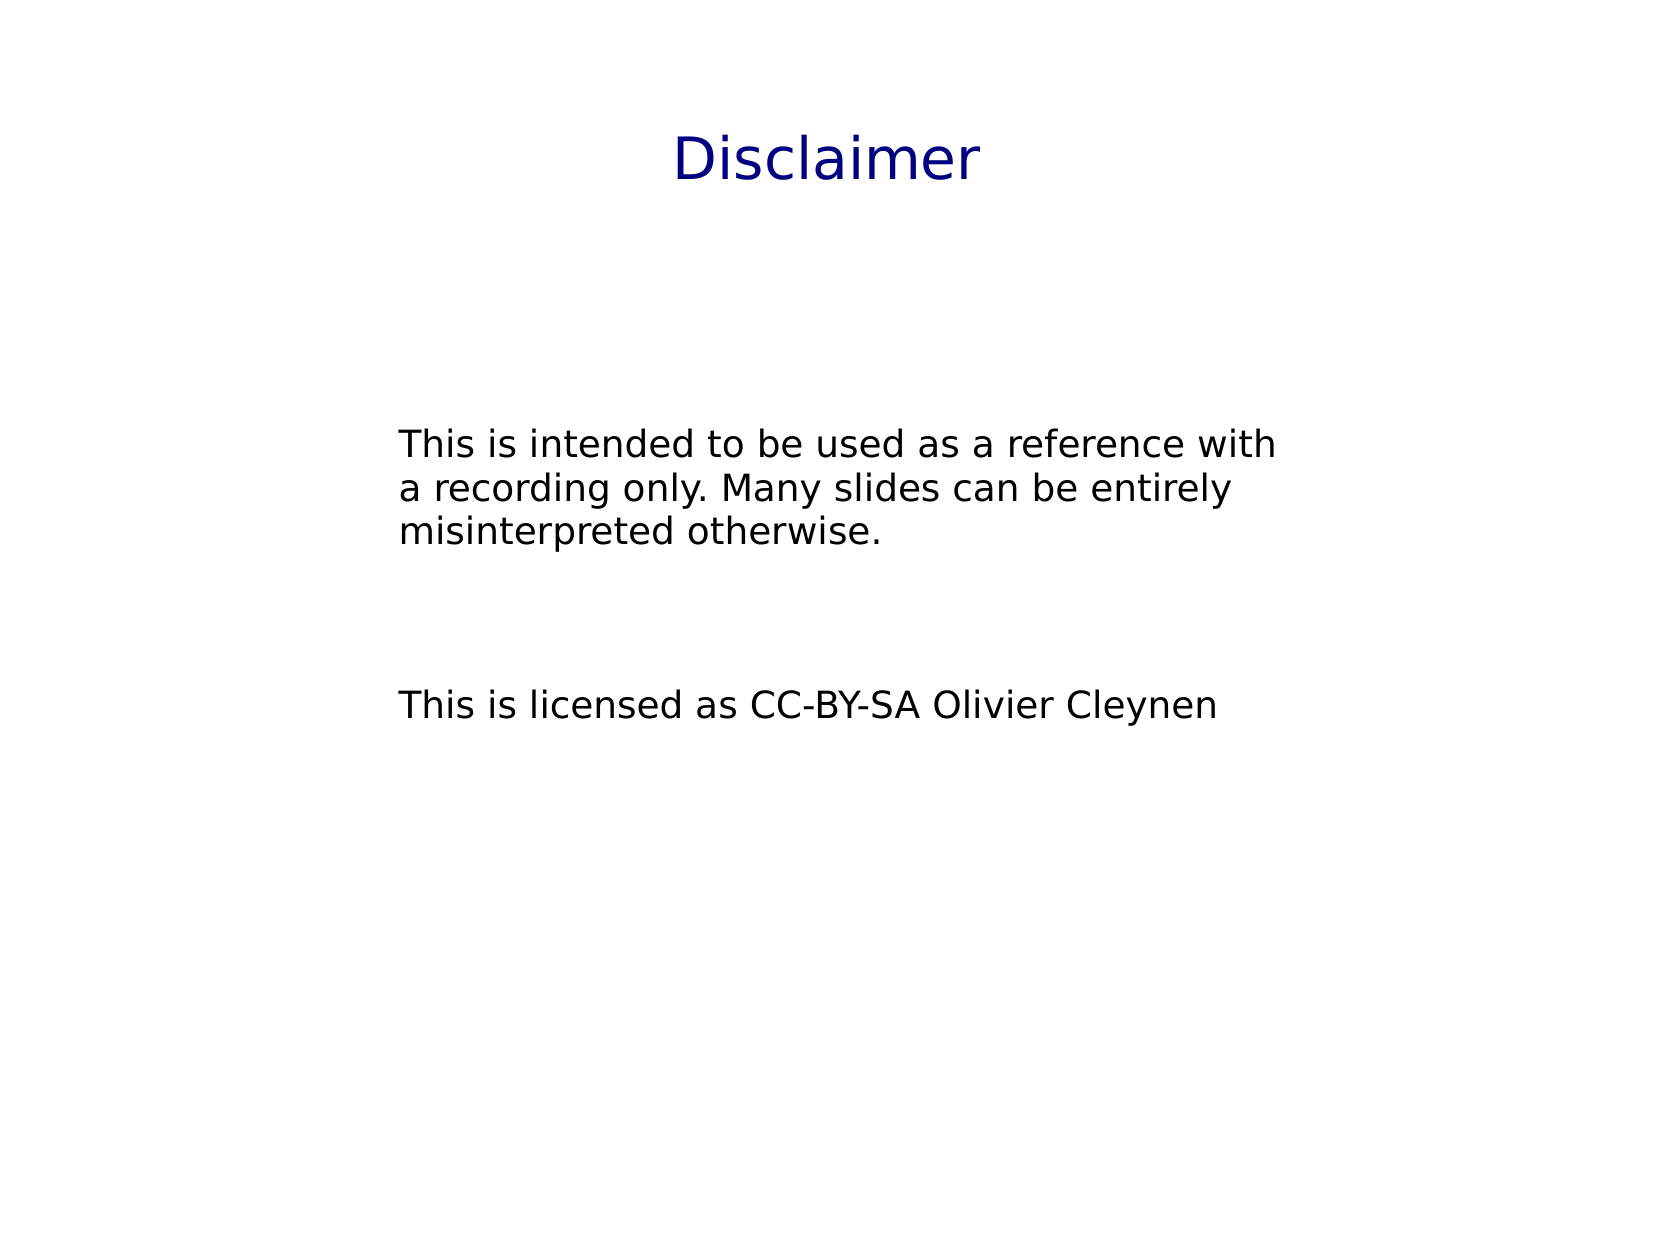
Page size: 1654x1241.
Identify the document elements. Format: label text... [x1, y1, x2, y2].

text_box This is intended to be used as a reference with a recording only. Many slides can be entirely misinterpreted otherwise. This is licensed as CC-BY-SA Olivier Cleynen [383, 415, 1300, 736]
text_box Disclaimer [0, 118, 1654, 201]
